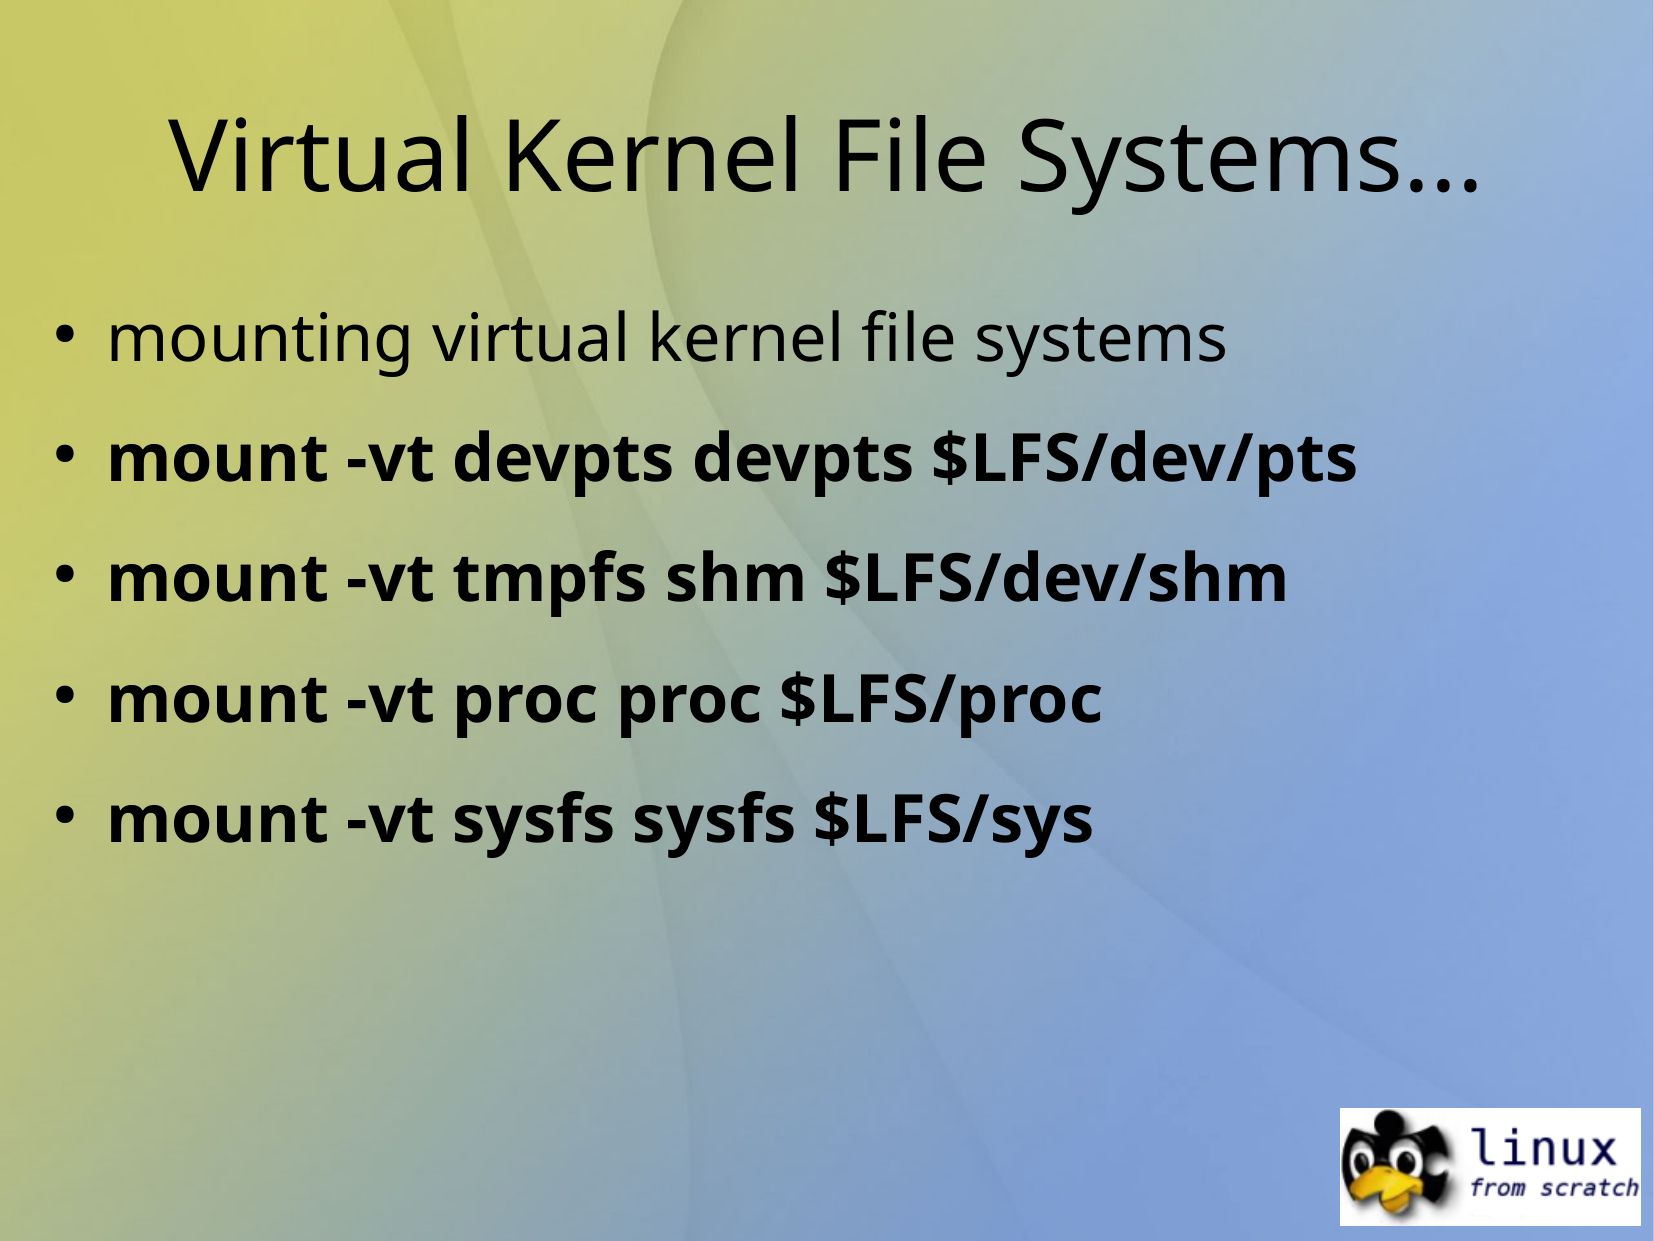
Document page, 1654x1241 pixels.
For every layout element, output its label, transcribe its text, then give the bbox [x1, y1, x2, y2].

list mounting virtual kernel file systems mount -vt devpts devpts $LFS/dev/pts mount -vt tmpfs shm $LFS/dev/shm mount -vt proc proc $LFS/proc mount -vt sysfs sysfs $LFS/sys [35, 290, 1654, 1094]
title Virtual Kernel File Systems... [82, 56, 1571, 250]
picture [0, 0, 1654, 1241]
